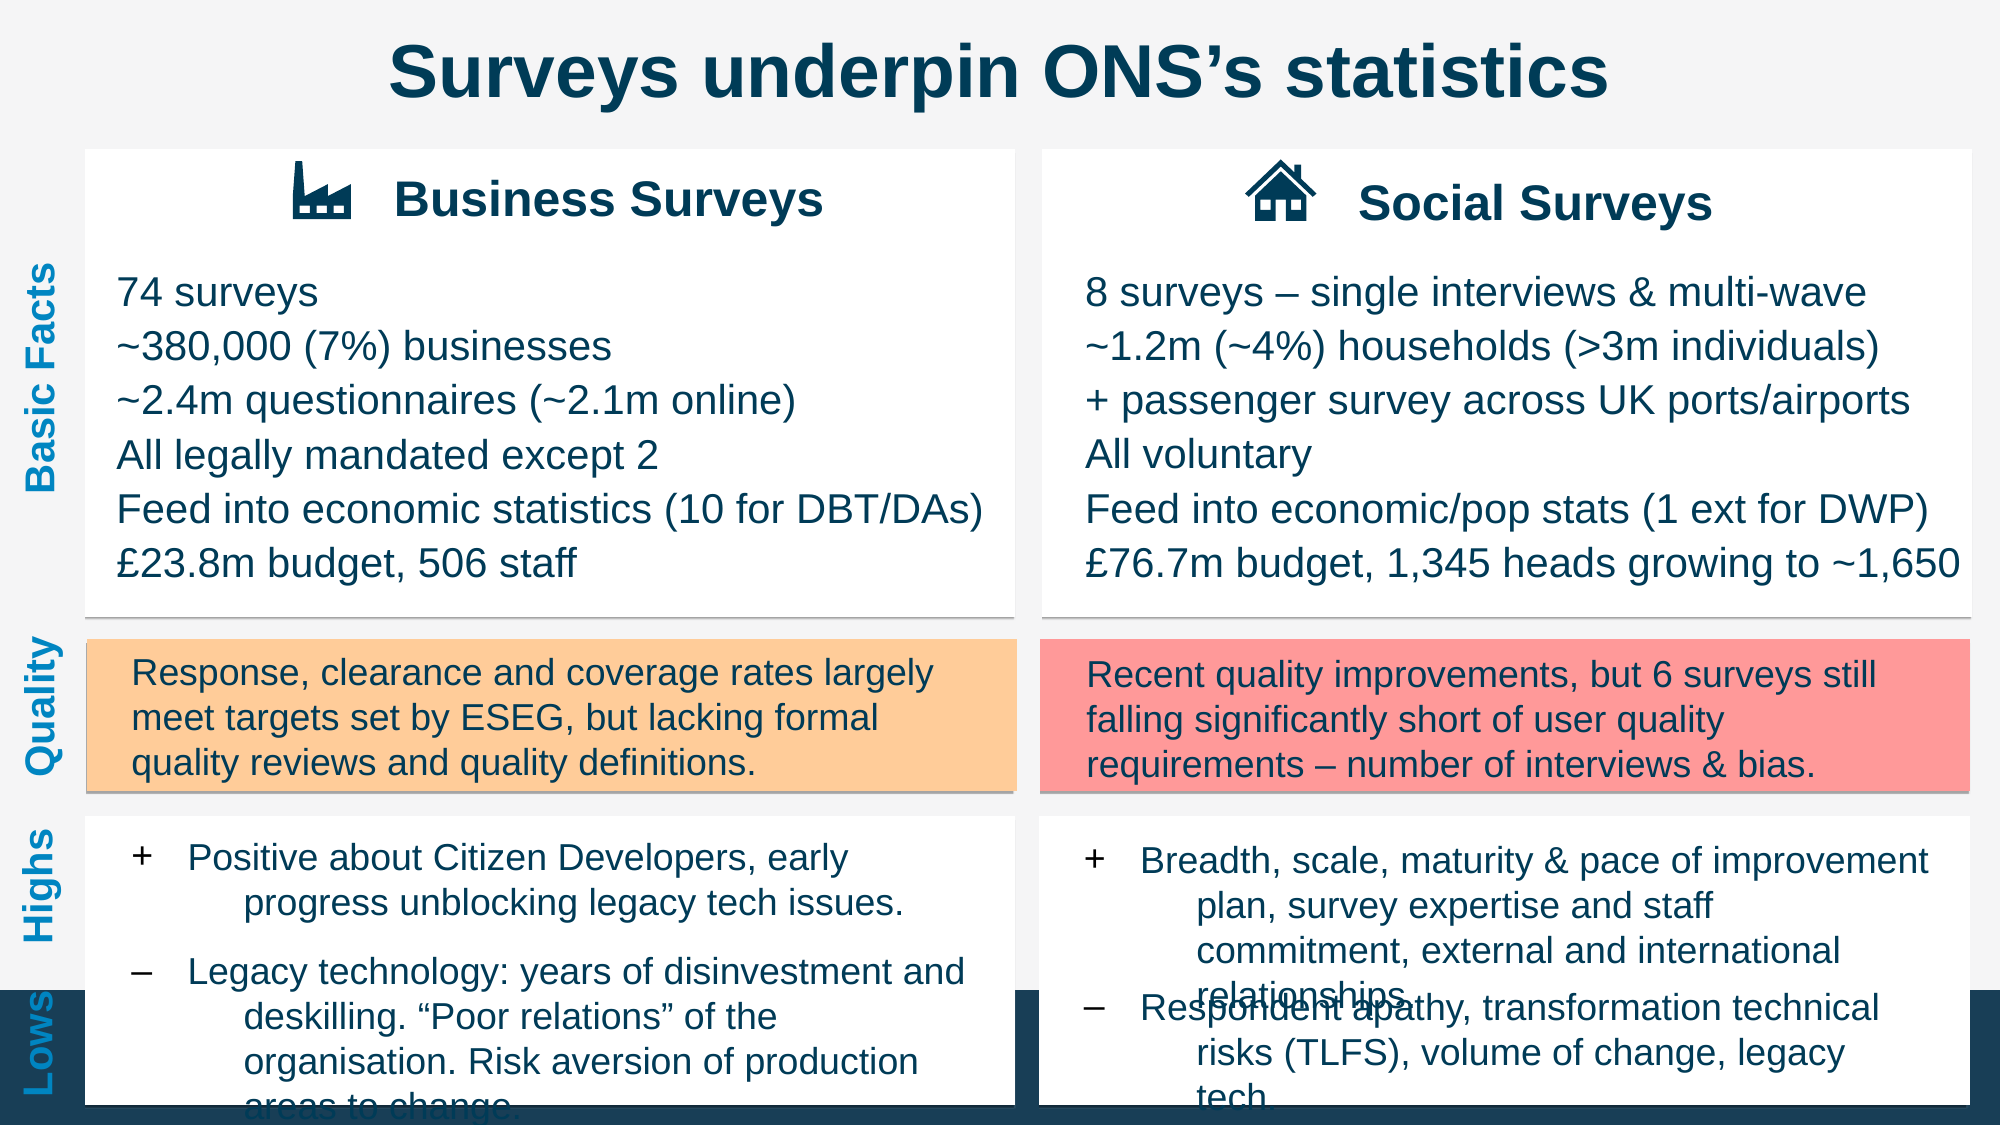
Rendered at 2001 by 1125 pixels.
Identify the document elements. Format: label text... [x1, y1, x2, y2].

title Surveys underpin ONS’s statistics [137, 28, 1863, 116]
text_box Basic Facts [12, 245, 64, 511]
text_box Risk aversion of production areas to change. [85, 816, 1015, 1105]
text_box Legacy technology: years of disinvestment and deskilling. “Poor relations” of the organisation. Risk aversion of production areas to change. [116, 940, 985, 1092]
text_box [992, 639, 1017, 791]
picture [280, 148, 364, 232]
text_box Respondent apathy, transformation technical risks (TLFS), volume of change, legacy tech. [1069, 975, 1938, 1082]
text_box Social Surveys [1343, 163, 1733, 239]
text_box [87, 639, 116, 791]
text_box Risk aversion of production areas to change. [1039, 816, 1970, 1105]
text_box [1040, 639, 1970, 791]
text_box Business Surveys [378, 158, 845, 235]
text_box Quality [12, 574, 64, 840]
picture [1239, 148, 1323, 232]
text_box Positive about Citizen Developers, early progress unblocking legacy tech issues. [116, 825, 985, 932]
text_box Lows Highs [10, 820, 62, 1106]
list 74 surveys ~380,000 (7%) businesses ~2.4m questionnaires (~2.1m online) All legally mandated except 2 Feed into economic statistics (10 for DBT/DAs) £23.8m budget, 506 staff [116, 264, 1004, 644]
text_box Response, clearance and coverage rates largely meet targets set by ESEG, but lacking formal quality reviews and quality definitions. [116, 640, 992, 793]
text_box Recent quality improvements, but 6 surveys still falling significantly short of user quality requirements – number of interviews & bias. [1071, 642, 1962, 795]
text_box 8 surveys – single interviews & multi-wave ~1.2m (~4%) households (>3m individuals) + passenger survey across UK ports/airports All voluntary Feed into economic/pop stats (1 ext for DWP) £76.7m budget, 1,345 heads growing to ~1,650 [1085, 264, 1973, 589]
text_box [85, 149, 1015, 617]
text_box Breadth, scale, maturity & pace of improvement plan, survey expertise and staff commitment, external and international relationships. [1069, 828, 1947, 981]
text_box [1042, 149, 1972, 617]
